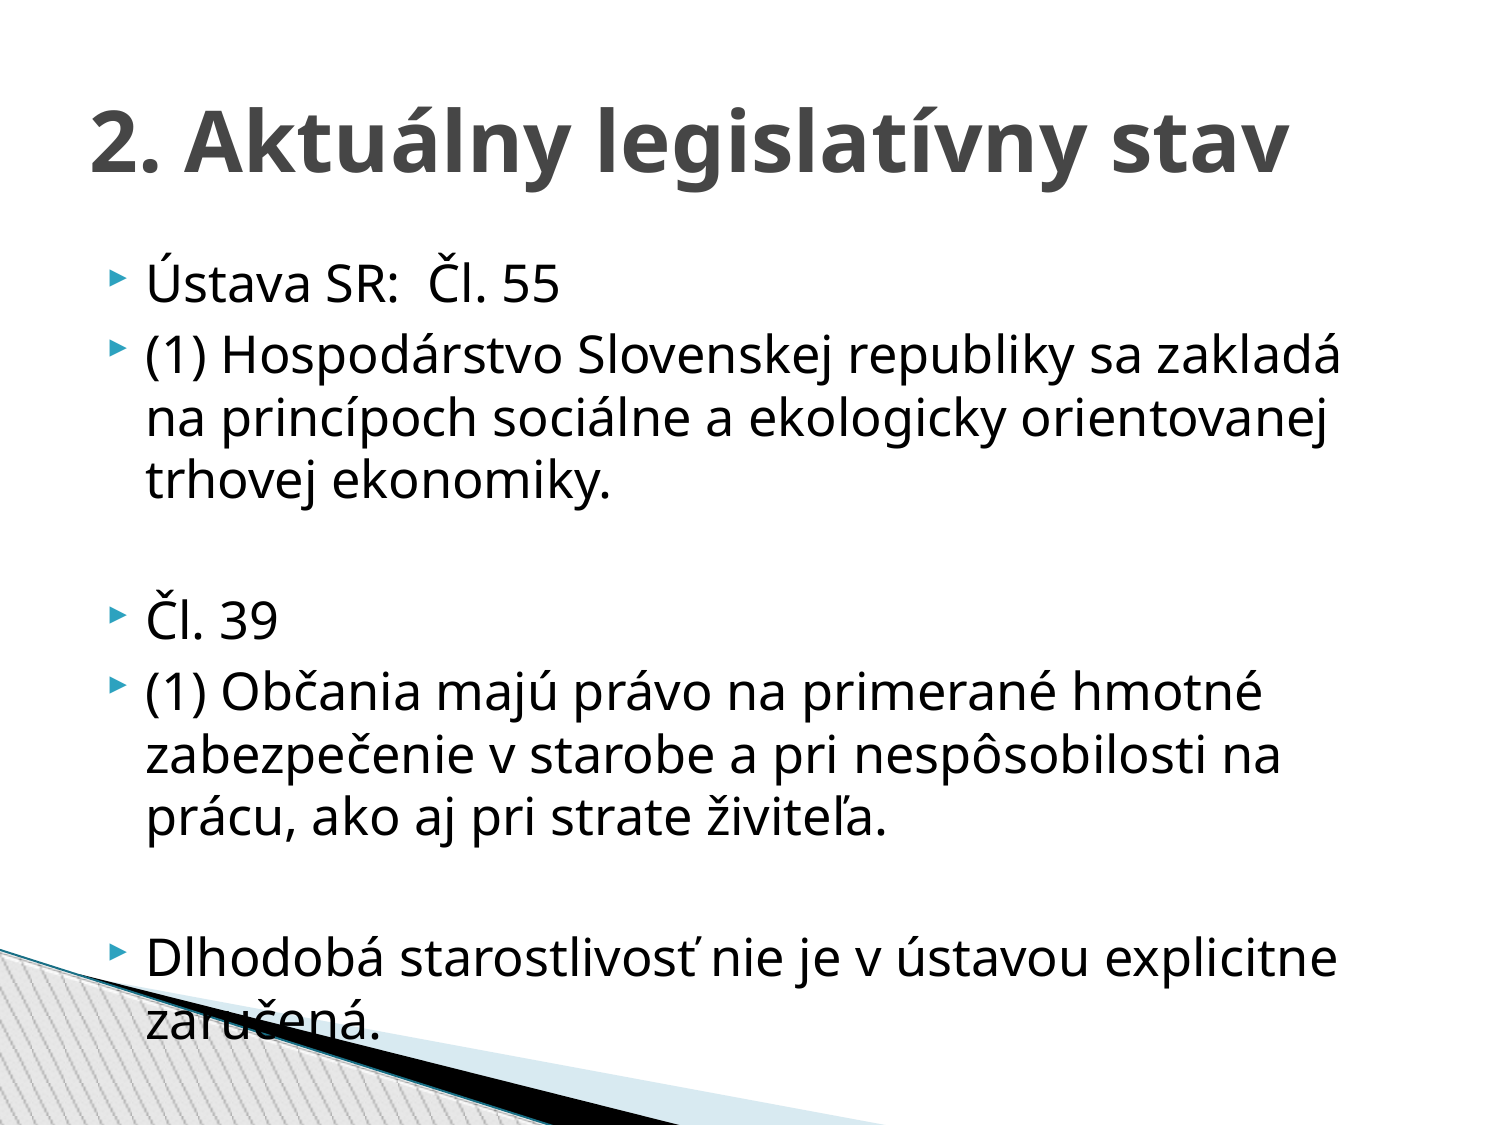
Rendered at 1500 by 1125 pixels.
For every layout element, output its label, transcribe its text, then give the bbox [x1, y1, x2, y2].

text_box 2. Aktuálny legislatívny stav [74, 45, 1425, 233]
text_box Ústava SR: Čl. 55 (1) Hospodárstvo Slovenskej republiky sa zakladá na princípoch sociálne a ekologicky orientovanej trhovej ekonomiky. Čl. 39 (1) Občania majú právo na primerané hmotné zabezpečenie v starobe a pri nespôsobilosti na prácu, ako aj pri strate živiteľa. Dlhodobá starostlivosť nie je v ústavou explicitne zaručená. [74, 243, 1425, 1059]
